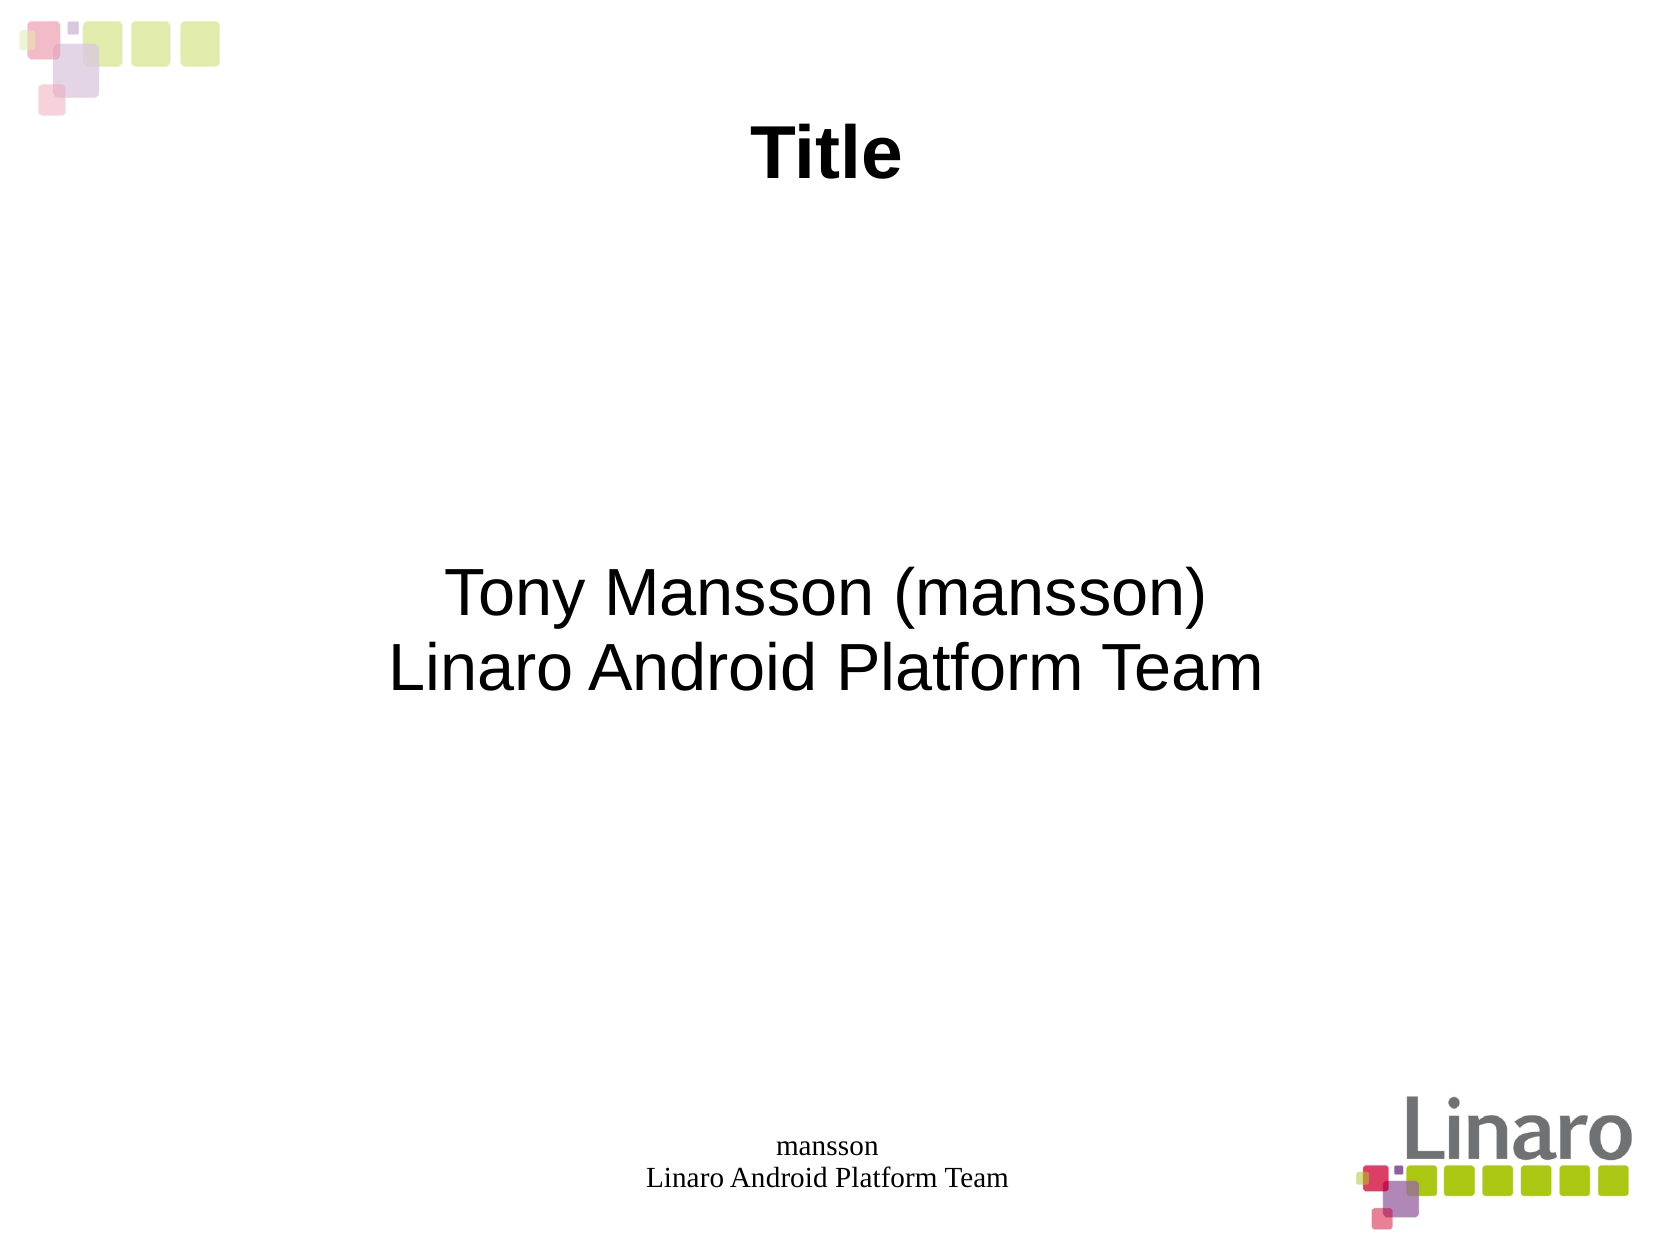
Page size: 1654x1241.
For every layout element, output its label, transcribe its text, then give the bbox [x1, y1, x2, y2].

title Title [82, 49, 1571, 257]
subtitle Tony Mansson (mansson) Linaro Android Platform Team [82, 290, 1571, 1109]
picture [1343, 1087, 1644, 1238]
